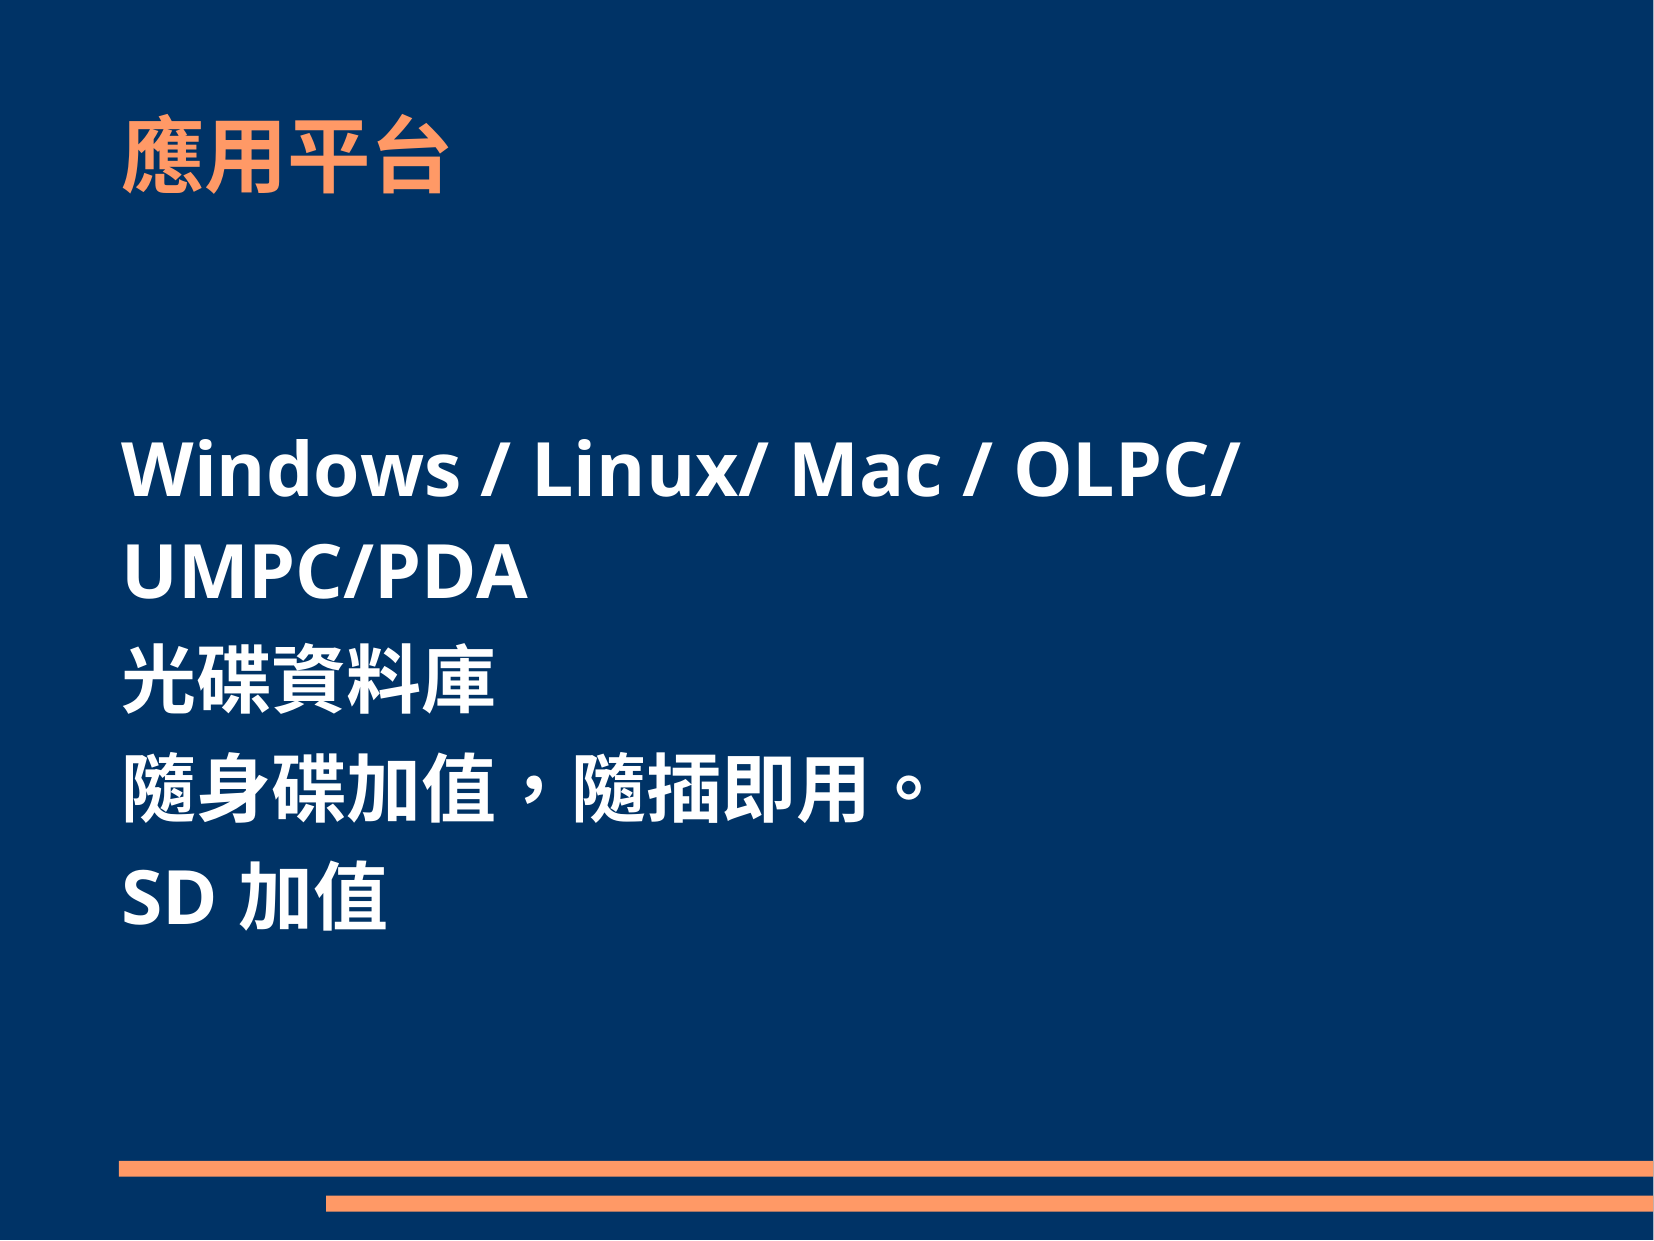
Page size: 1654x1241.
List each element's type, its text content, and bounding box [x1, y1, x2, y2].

title 應用平台 [121, 46, 1534, 254]
subtitle Windows / Linux/ Mac / OLPC/ UMPC/PDA 光碟資料庫 隨身碟加值，隨插即用。 SD加值 [121, 322, 1561, 1132]
